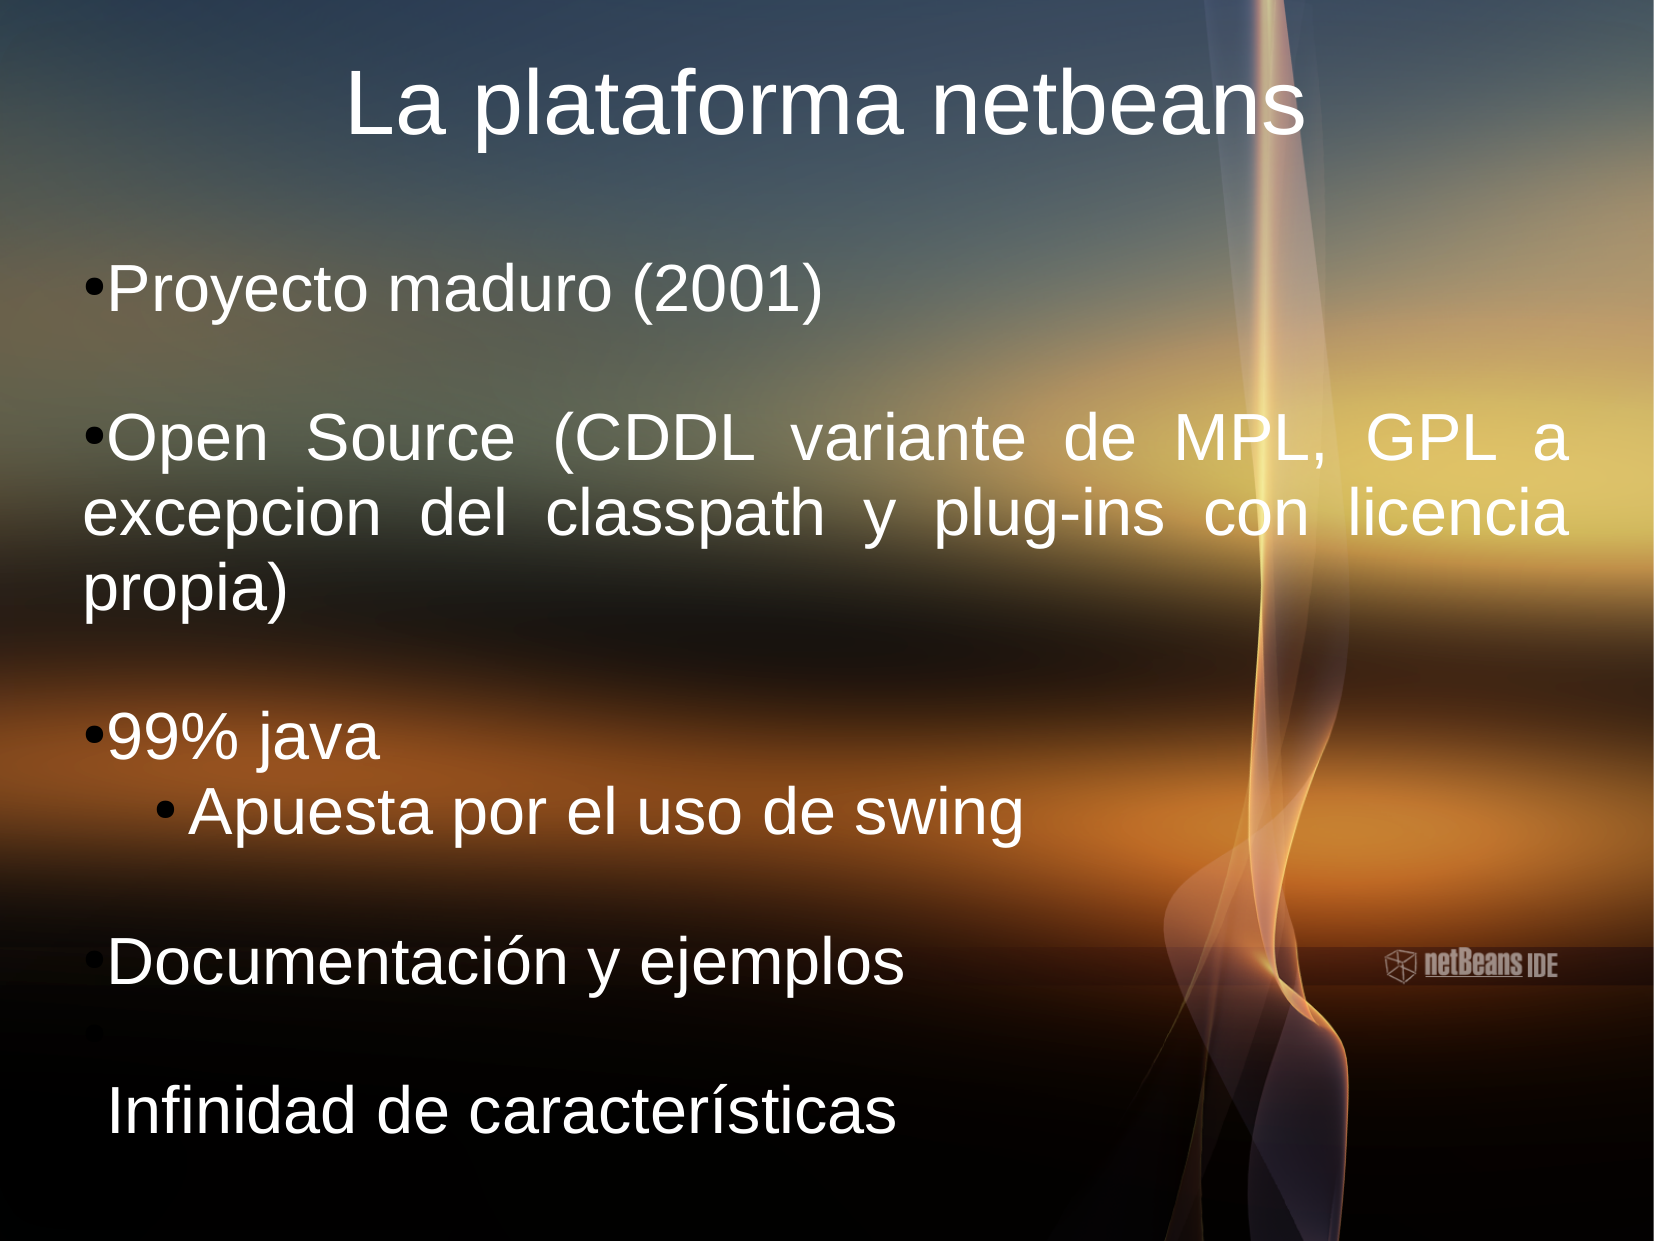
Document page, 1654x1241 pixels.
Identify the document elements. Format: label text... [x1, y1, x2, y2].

subtitle Proyecto maduro (2001) Open Source (CDDL variante de MPL, GPL a excepcion del classpath y plug-ins con licencia propia) 99% java Apuesta por el uso de swing Documentación y ejemplos Infinidad de características [82, 250, 1571, 1149]
picture [0, 0, 1654, 1241]
title La plataforma netbeans [82, 50, 1571, 250]
